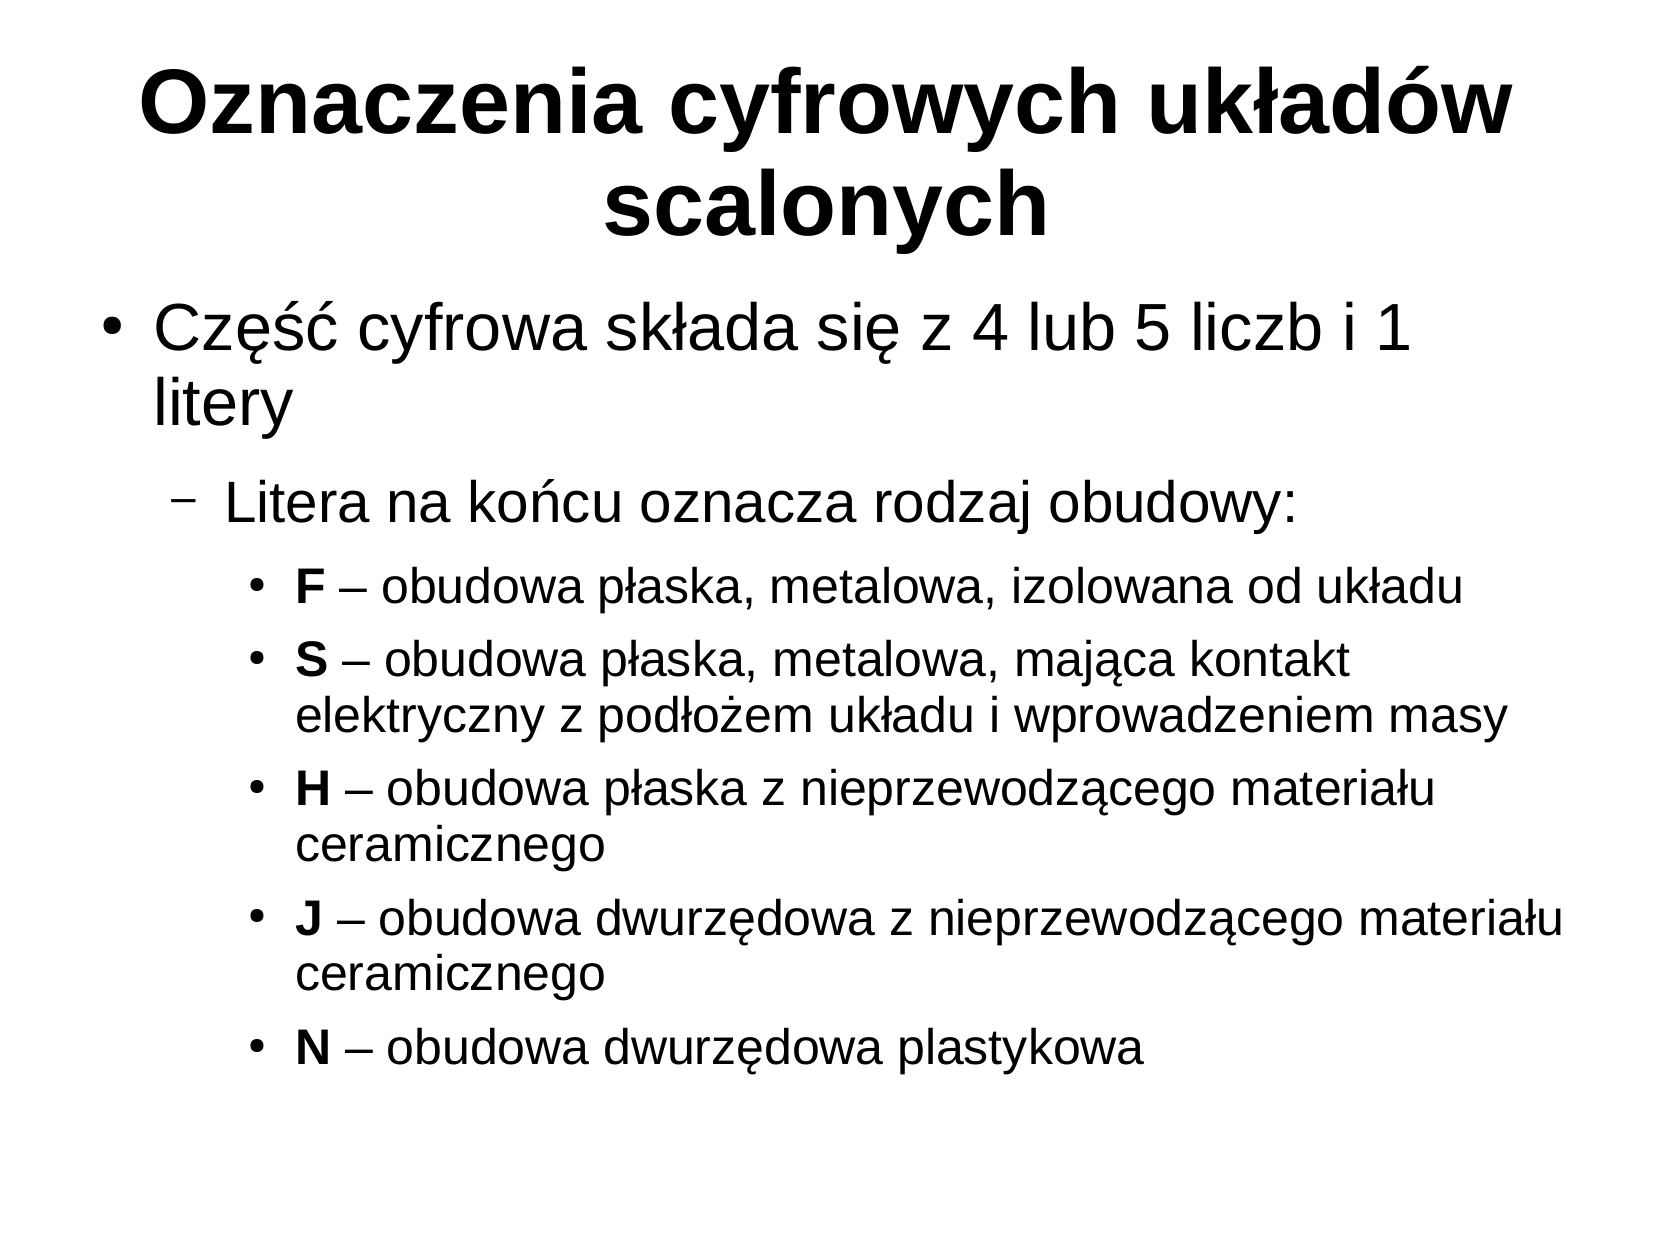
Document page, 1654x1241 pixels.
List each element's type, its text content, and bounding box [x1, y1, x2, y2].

list Część cyfrowa składa się z 4 lub 5 liczb i 1 litery Litera na końcu oznacza rodzaj obudowy: F – obudowa płaska, metalowa, izolowana od układu S – obudowa płaska, metalowa, mająca kontakt elektryczny z podłożem układu i wprowadzeniem masy H – obudowa płaska z nieprzewodzącego materiału ceramicznego J – obudowa dwurzędowa z nieprzewodzącego materiału ceramicznego N – obudowa dwurzędowa plastykowa [82, 290, 1571, 1109]
title Oznaczenia cyfrowych układów scalonych [82, 49, 1571, 257]
